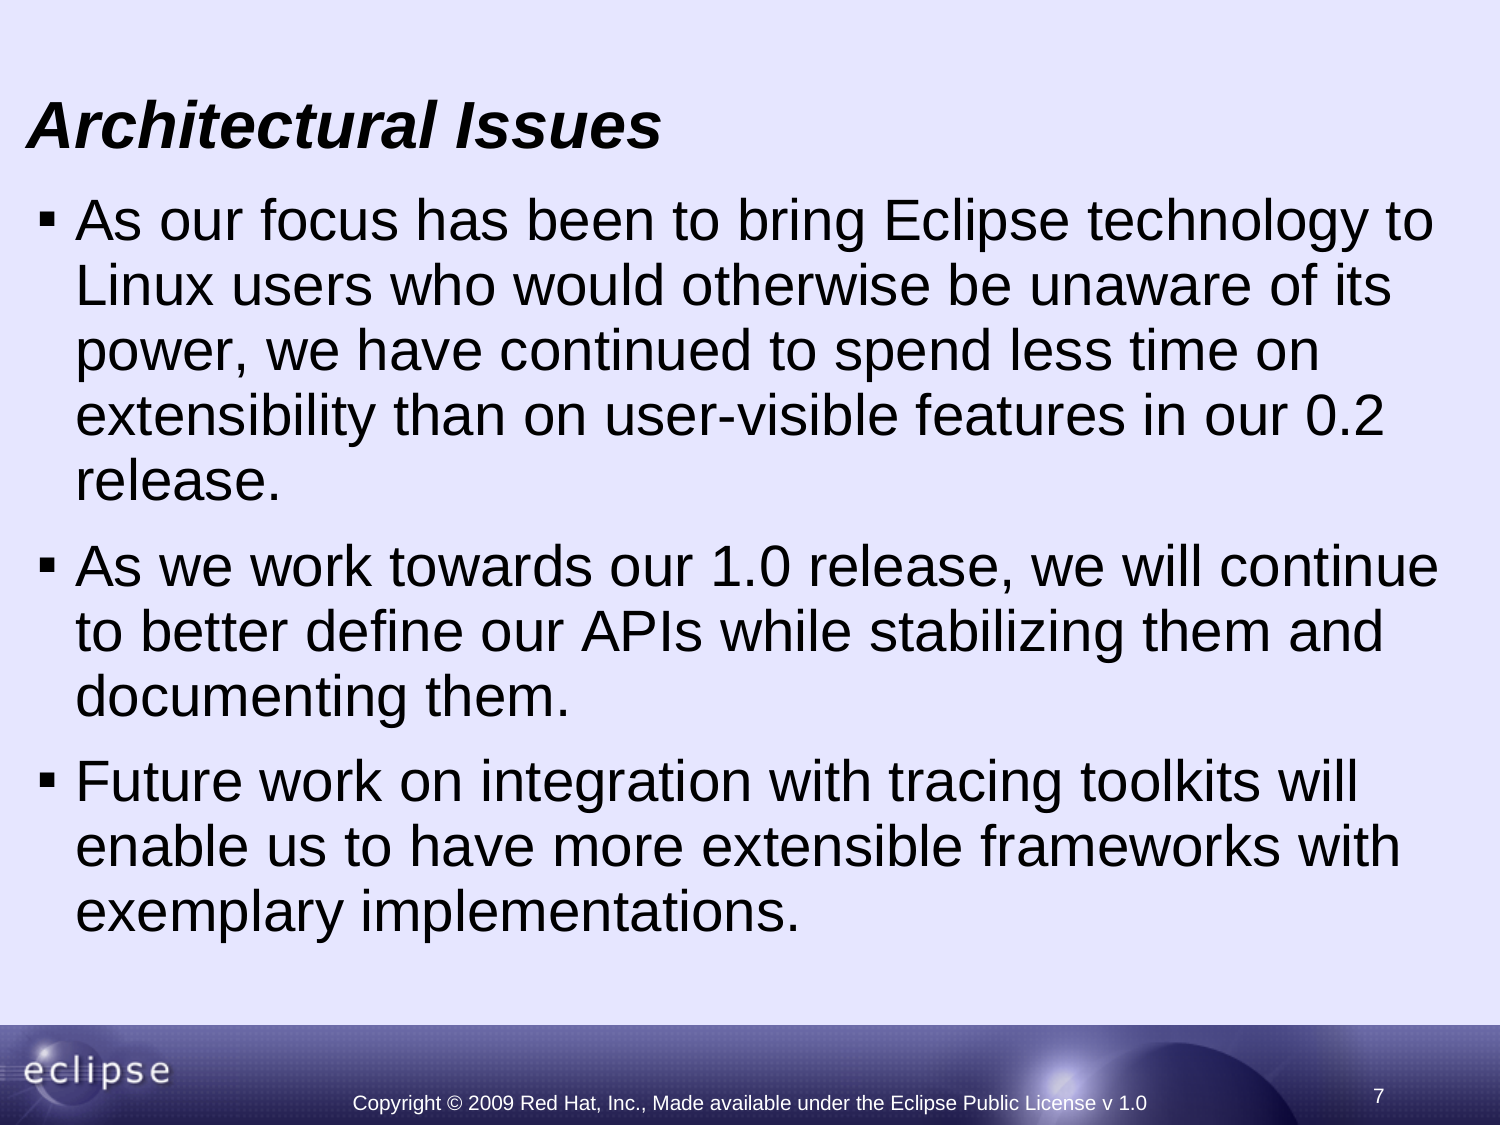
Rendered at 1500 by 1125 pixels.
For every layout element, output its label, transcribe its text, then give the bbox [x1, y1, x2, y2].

title Architectural Issues [26, 84, 1474, 172]
picture [0, 1025, 1500, 1125]
list As our focus has been to bring Eclipse technology to Linux users who would otherwise be unaware of its power, we have continued to spend less time on extensibility than on user-visible features in our 0.2 release. As we work towards our 1.0 release, we will continue to better define our APIs while stabilizing them and documenting them. Future work on integration with tracing toolkits will enable us to have more extensible frameworks with exemplary implementations. [37, 187, 1463, 1021]
